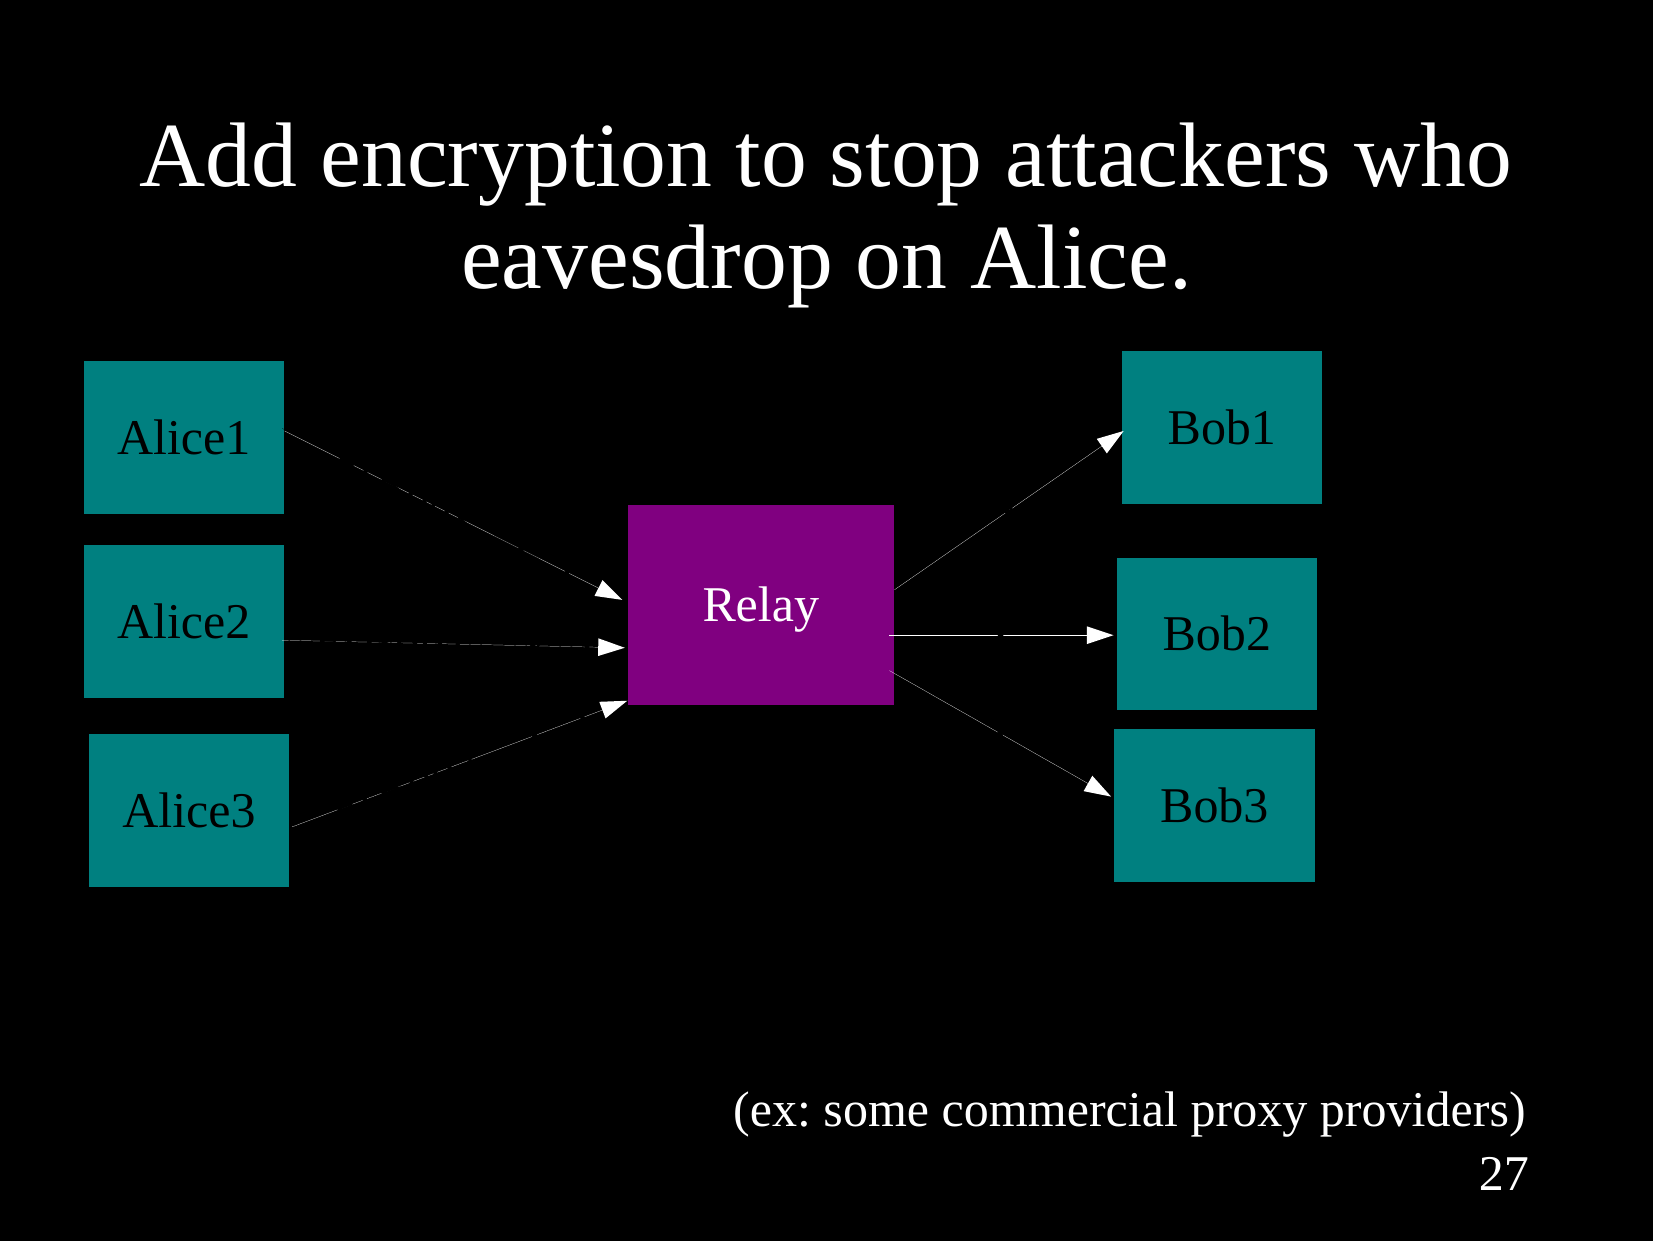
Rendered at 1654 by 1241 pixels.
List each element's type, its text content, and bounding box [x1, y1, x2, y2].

text_box Bob1 [1121, 350, 1323, 505]
text_box Bob3 [1113, 728, 1316, 883]
text_box Alice3 [88, 733, 290, 888]
text_box Alice1 [83, 360, 285, 515]
text_box (ex: some commercial proxy providers) [733, 1081, 1618, 1138]
text_box Alice2 [83, 544, 285, 699]
text_box Relay [627, 504, 895, 706]
title Add encryption to stop attackers who eavesdrop on Alice. [121, 79, 1534, 334]
text_box Bob2 [1116, 557, 1318, 711]
